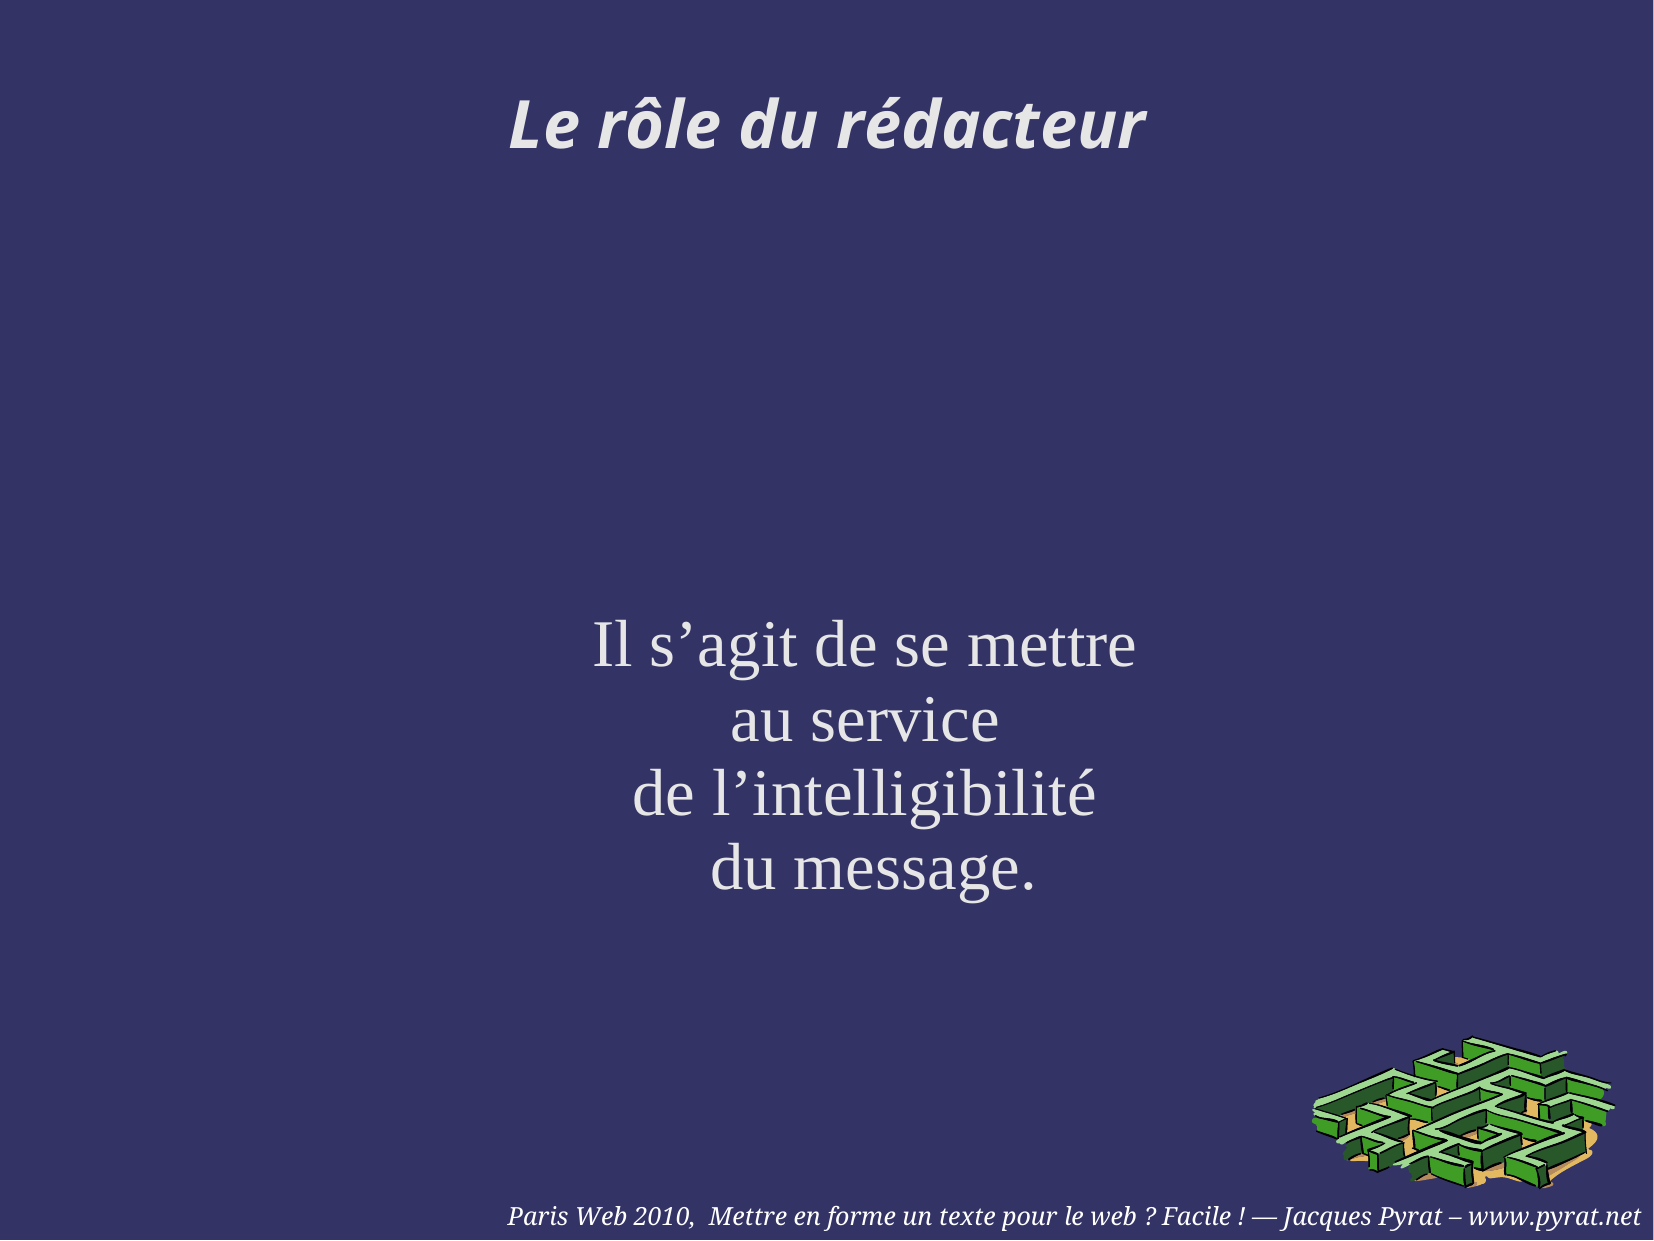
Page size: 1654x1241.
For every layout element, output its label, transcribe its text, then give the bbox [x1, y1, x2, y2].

title Le rôle du rédacteur [121, 19, 1534, 227]
subtitle Il s’agit de se mettre au service de l’intelligibilité du message. [178, 364, 1570, 1147]
